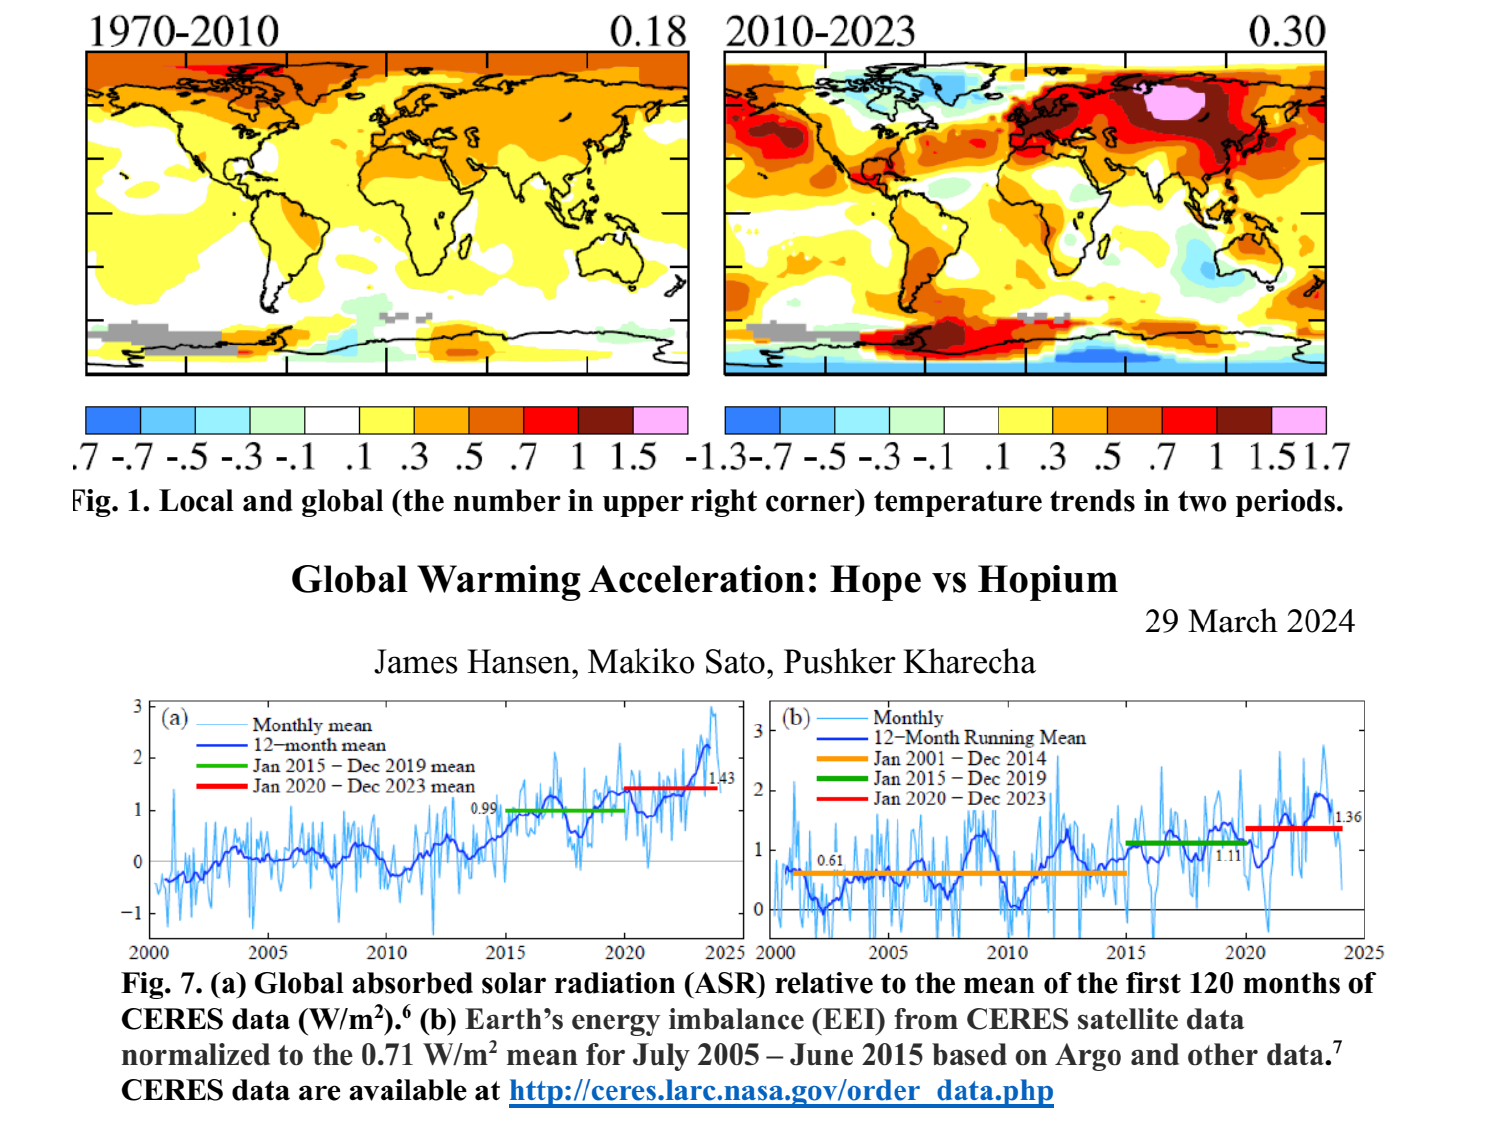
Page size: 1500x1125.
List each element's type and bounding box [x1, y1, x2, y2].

picture [73, 11, 1387, 1111]
